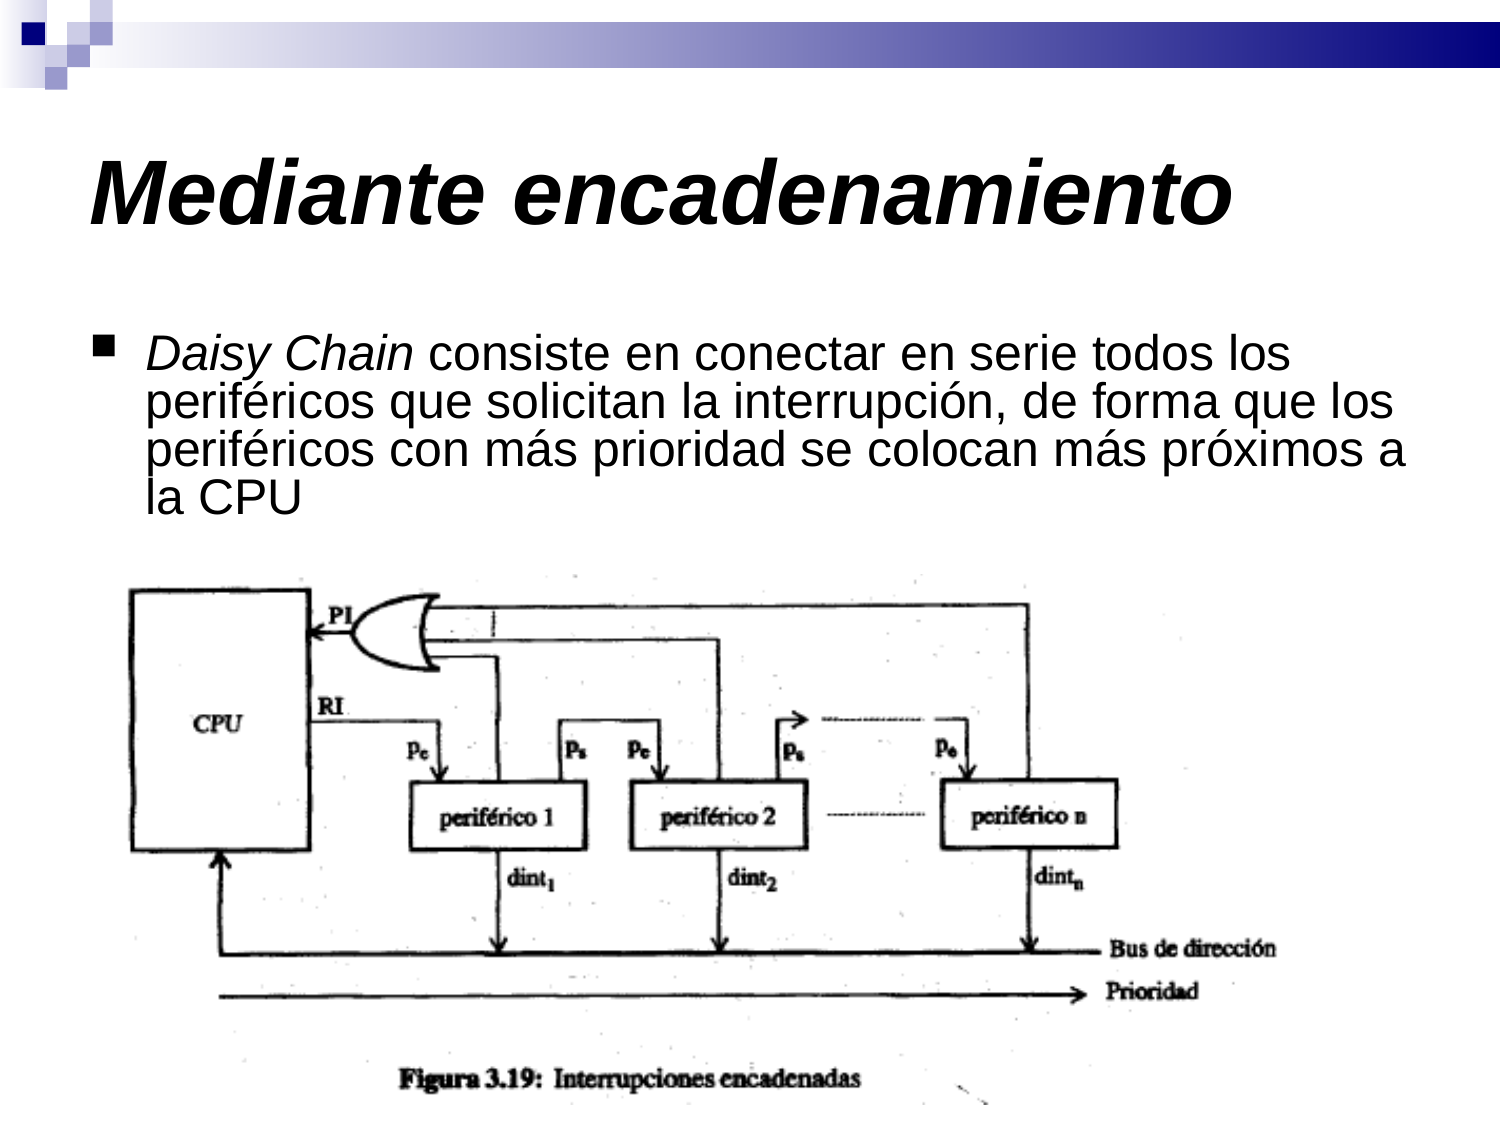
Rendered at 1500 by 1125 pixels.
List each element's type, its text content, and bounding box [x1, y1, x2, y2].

picture [112, 574, 1294, 1105]
title Mediante encadenamiento [75, 75, 1426, 301]
list Daisy Chain consiste en conectar en serie todos los periféricos que solicitan la interrupción, de forma que los periféricos con más prioridad se colocan más próximos a la CPU [75, 324, 1426, 539]
